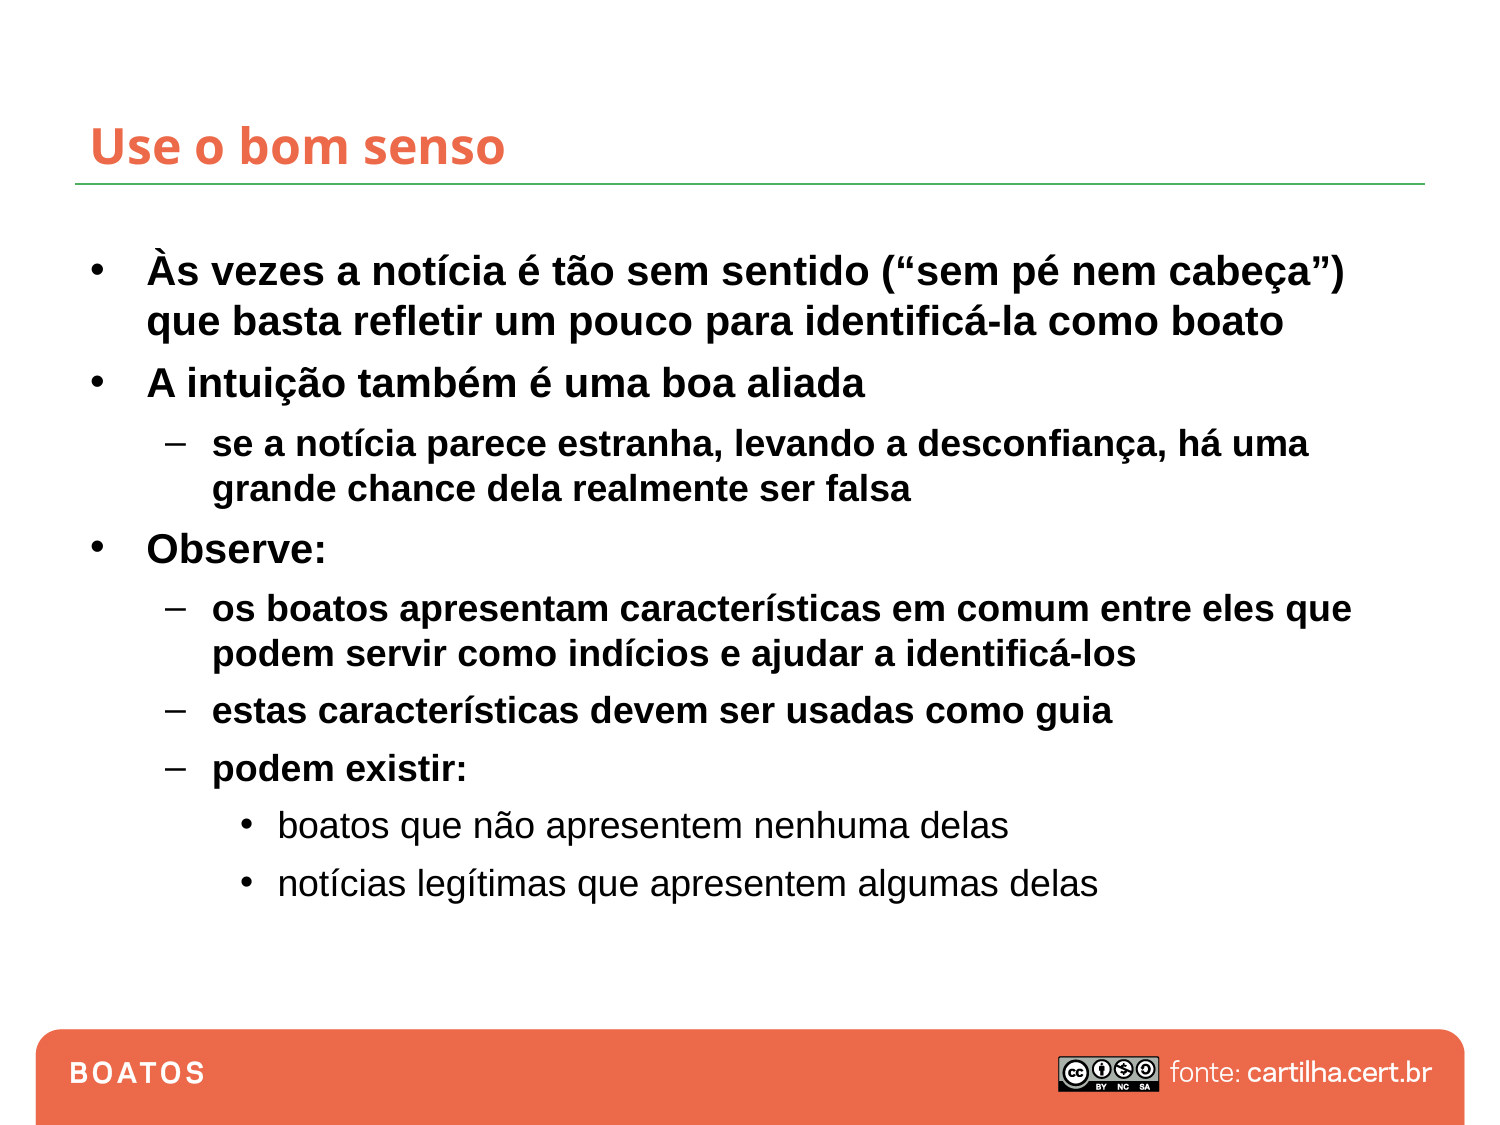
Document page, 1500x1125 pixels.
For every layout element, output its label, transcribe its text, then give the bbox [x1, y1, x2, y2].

list Às vezes a notícia é tão sem sentido (“sem pé nem cabeça”) que basta refletir um pouco para identificá-la como boato A intuição também é uma boa aliada se a notícia parece estranha, levando a desconfiança, há uma grande chance dela realmente ser falsa Observe: os boatos apresentam características em comum entre eles que podem servir como indícios e ajudar a identificá-los estas características devem ser usadas como guia podem existir: boatos que não apresentem nenhuma delas notícias legítimas que apresentem algumas delas [75, 236, 1425, 979]
picture [0, 0, 1500, 1125]
title Use o bom senso [75, 54, 1425, 182]
